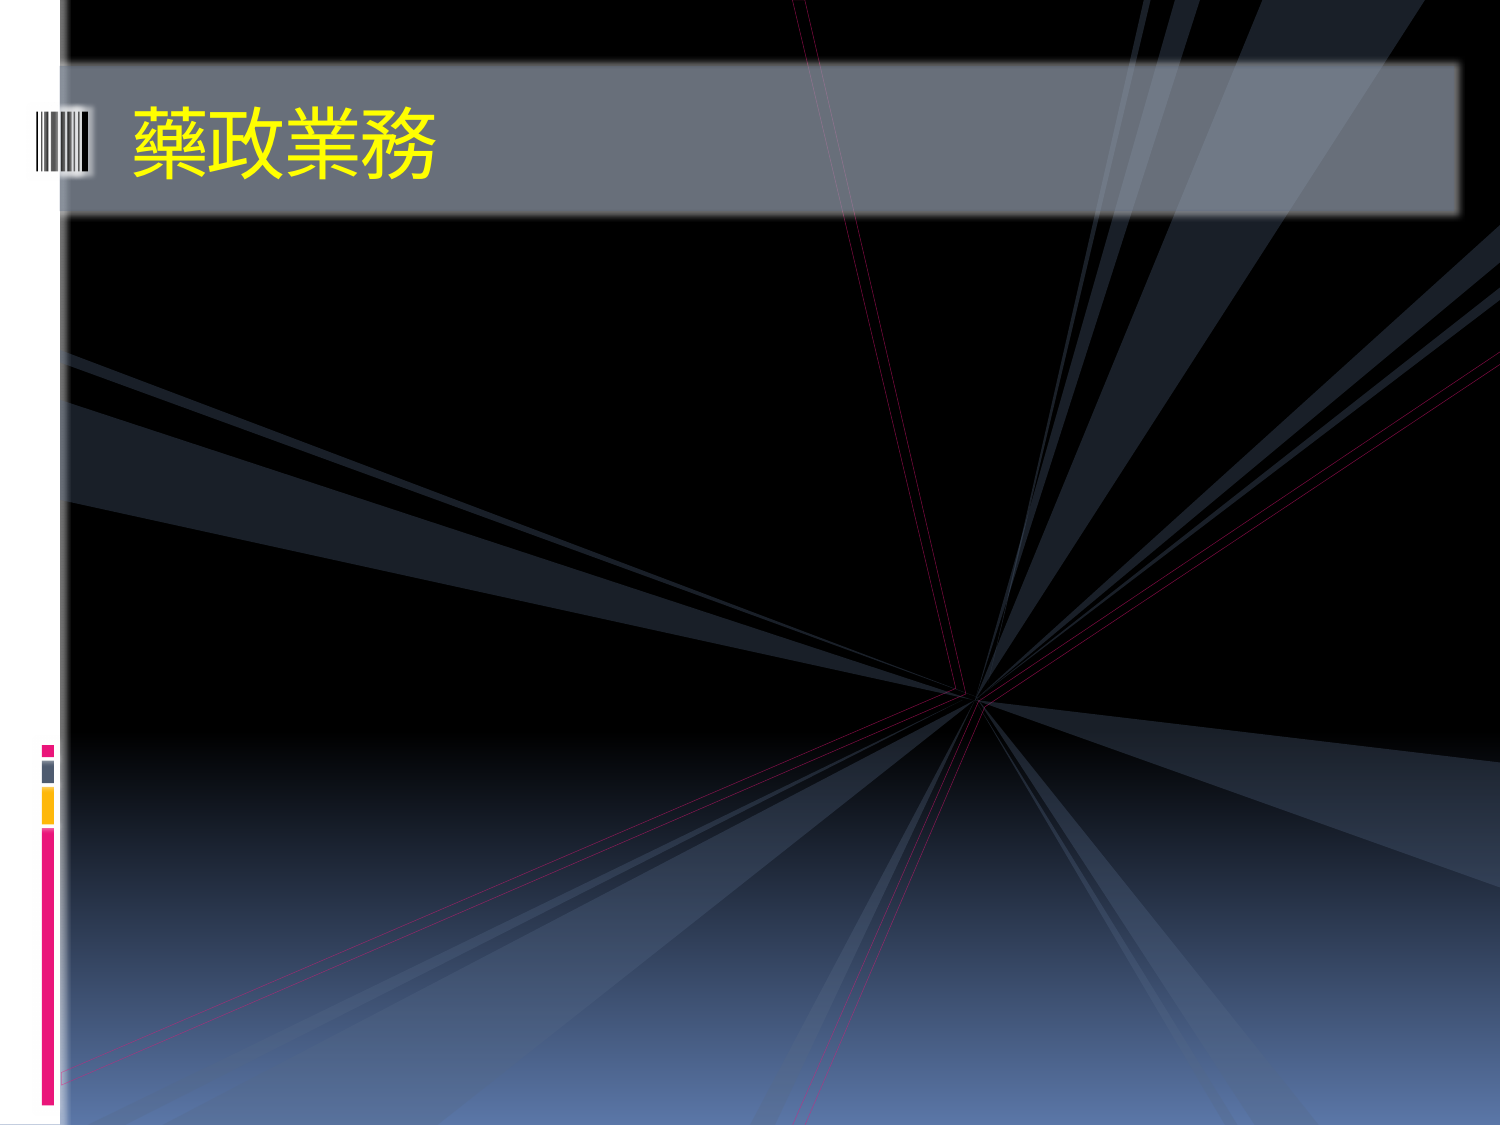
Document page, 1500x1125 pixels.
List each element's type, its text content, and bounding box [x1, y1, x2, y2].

title 藥政業務 [115, 83, 1454, 212]
